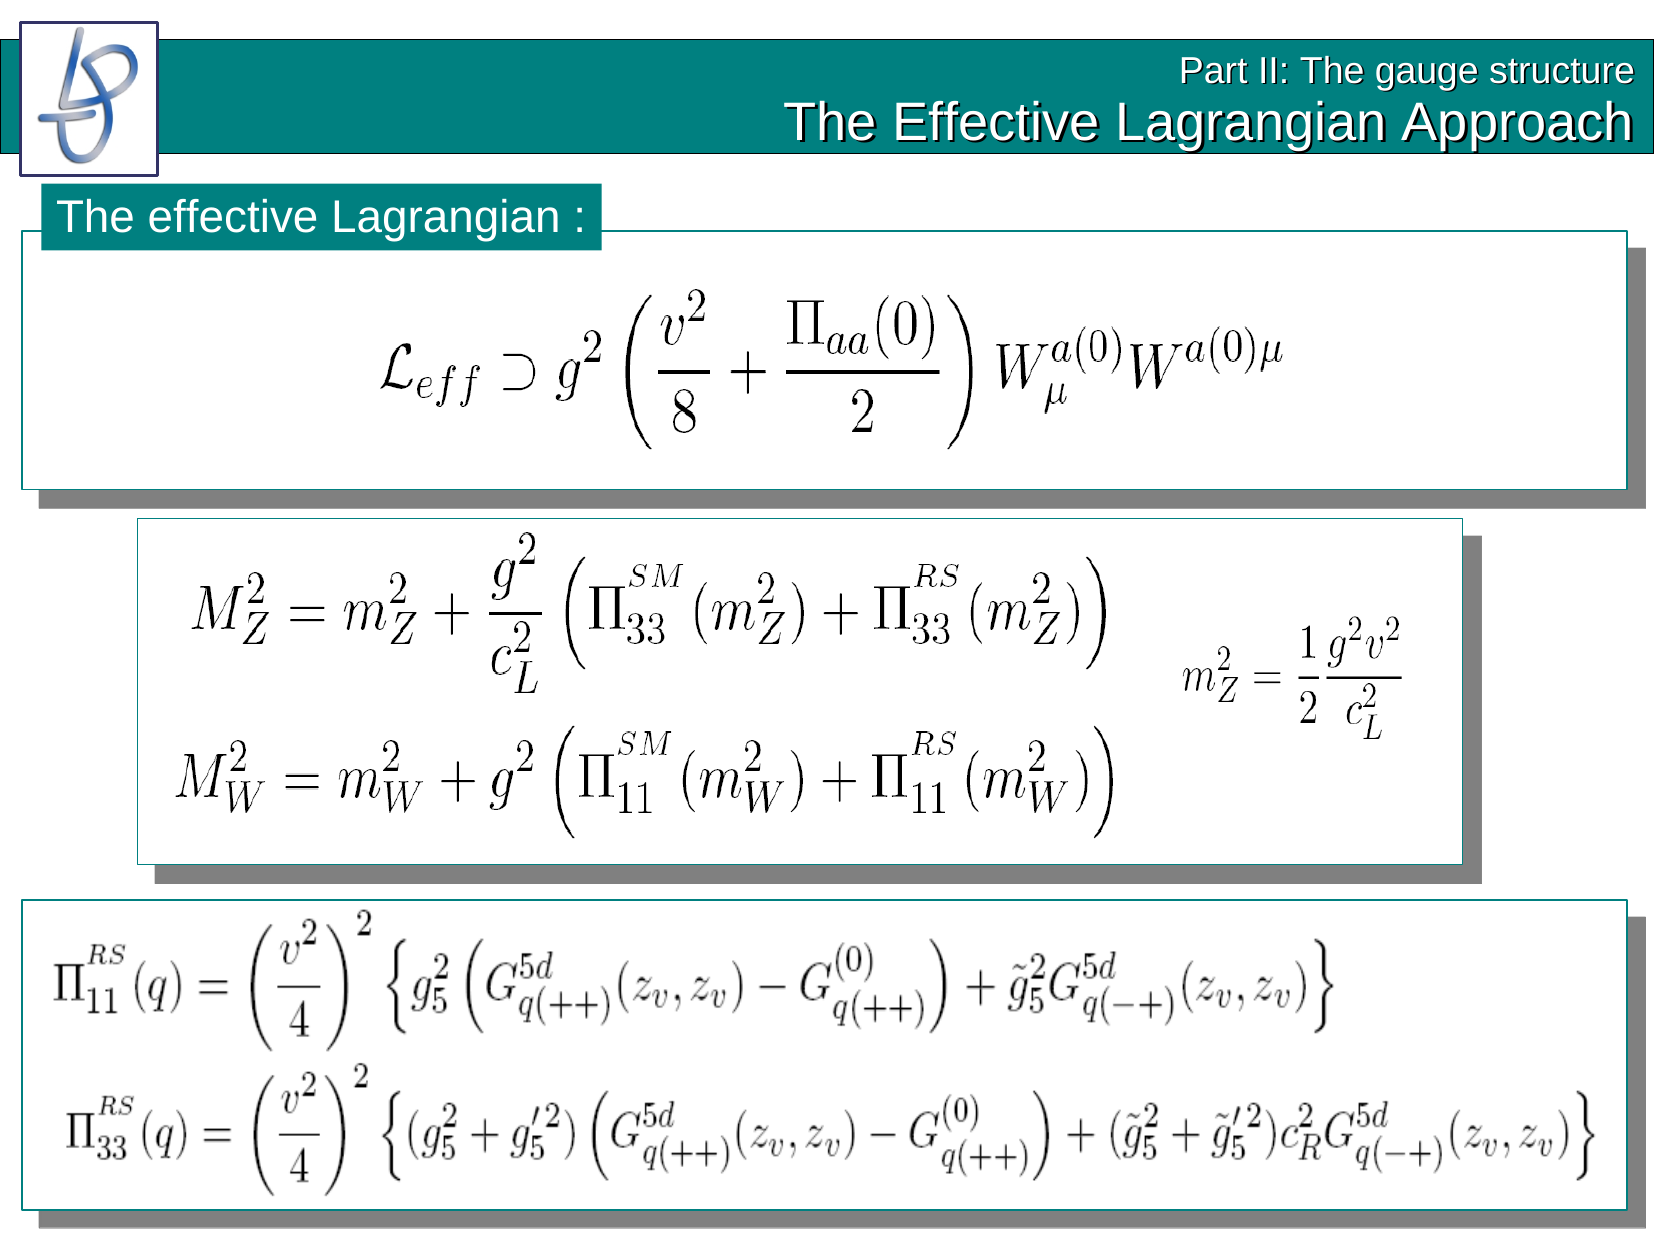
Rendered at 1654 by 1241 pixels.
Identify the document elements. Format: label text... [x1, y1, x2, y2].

picture [370, 286, 1283, 464]
picture [22, 23, 156, 174]
text_box [137, 518, 1463, 865]
picture [1177, 602, 1402, 751]
picture [42, 903, 1605, 1207]
text_box [21, 900, 1627, 1211]
text_box [21, 231, 1627, 490]
text_box Part II: The gauge structure The Effective Lagrangian Approach [0, 41, 1651, 183]
picture [165, 718, 1122, 844]
picture [181, 521, 1106, 699]
text_box [159, 39, 1654, 154]
text_box The effective Lagrangian : [41, 183, 602, 251]
